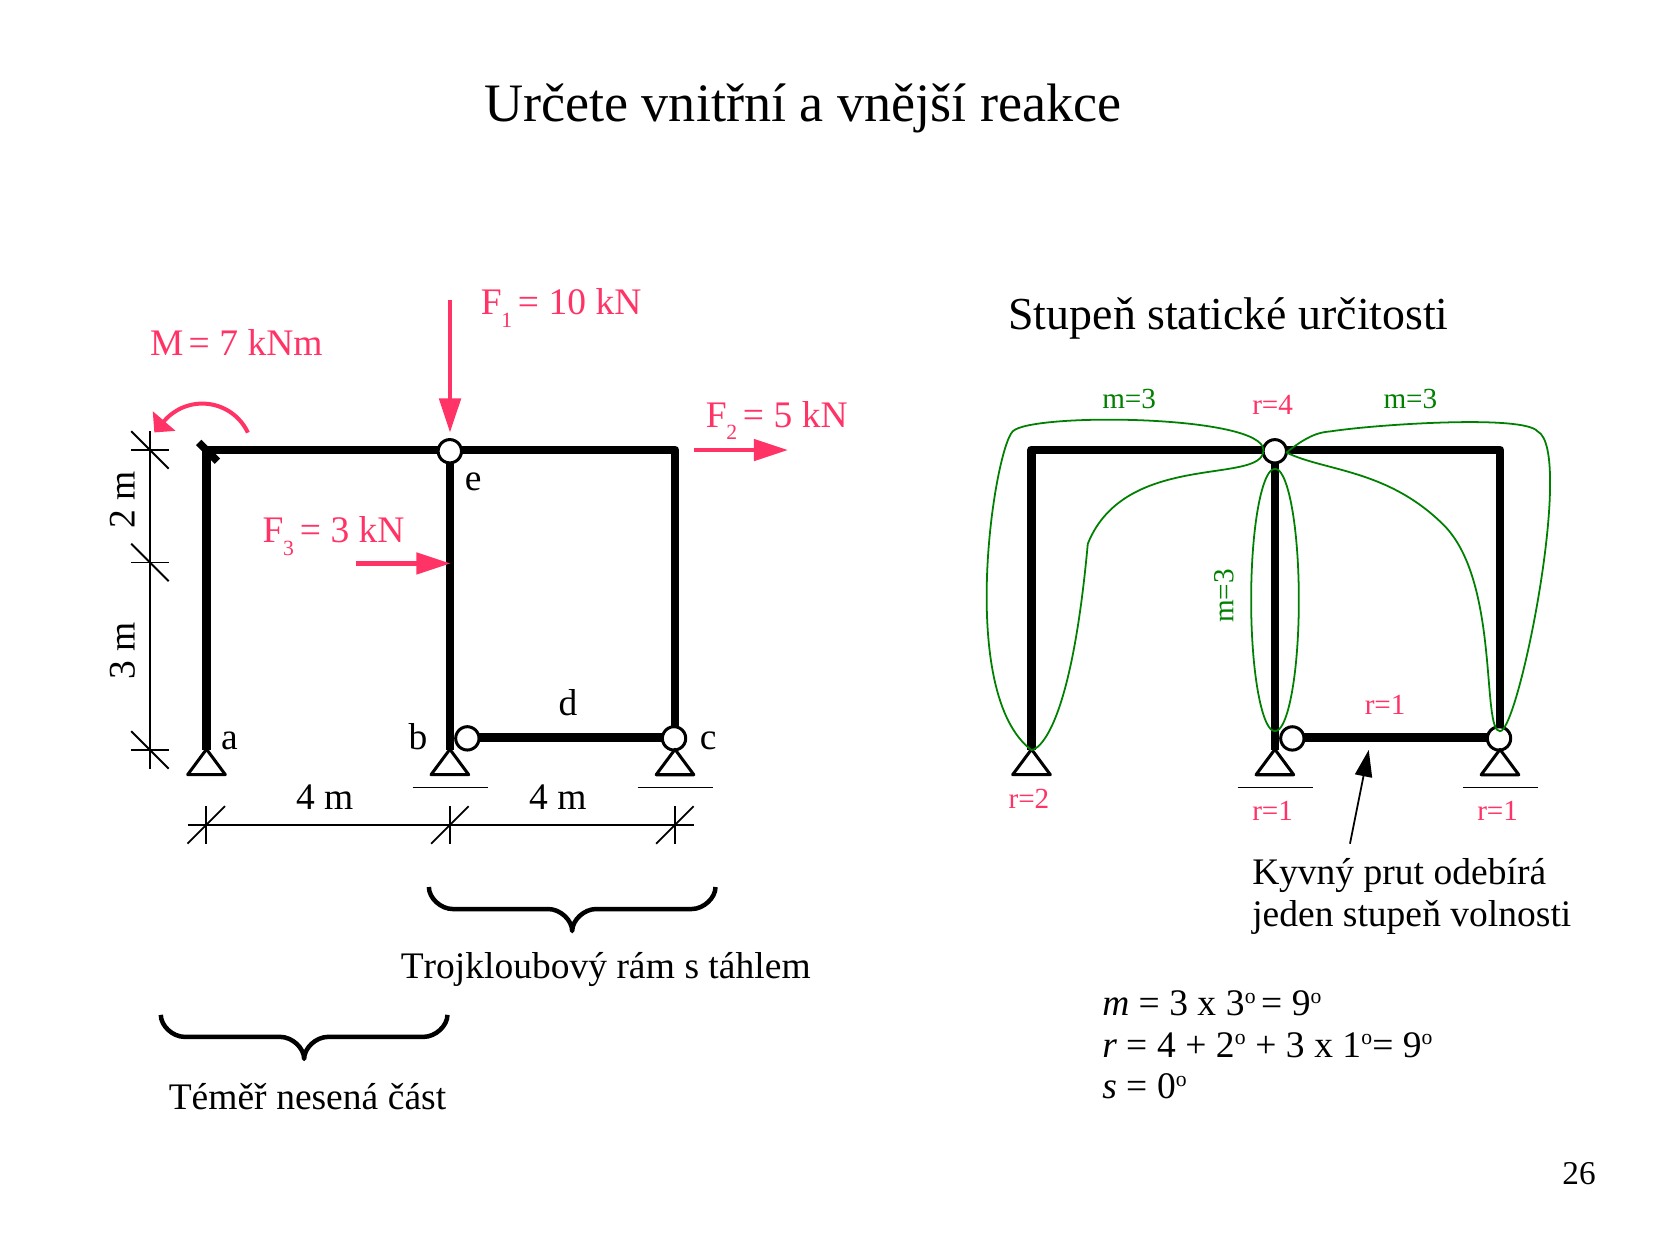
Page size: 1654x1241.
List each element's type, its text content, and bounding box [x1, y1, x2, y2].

text_box 4 m [281, 768, 405, 830]
text_box r=4 [1237, 380, 1341, 432]
text_box e [450, 450, 507, 511]
text_box m=3 [1368, 375, 1463, 426]
title Určete vnitřní a vnější reakce [59, 0, 1548, 207]
text_box [438, 439, 462, 463]
text_box F1 = 10 kN [480, 281, 713, 335]
text_box [662, 726, 685, 750]
text_box m=3 [1087, 421, 1182, 426]
text_box m=3 [1087, 375, 1182, 422]
text_box [1264, 439, 1287, 463]
text_box r=1 [1237, 787, 1341, 838]
text_box b [393, 708, 451, 769]
text_box F2 = 5 kN [705, 393, 938, 448]
text_box r=1 [1462, 787, 1566, 838]
text_box a [206, 708, 263, 769]
text_box m=3 [1200, 543, 1251, 638]
text_box [152, 401, 250, 434]
text_box Téměř nesená část [131, 1068, 485, 1130]
text_box F3 = 3 kN [262, 509, 495, 563]
text_box m = 3 x 3o = 9o r = 4 + 2o + 3 x 1o= 9o s = 0o [1087, 975, 1501, 1127]
text_box [1487, 727, 1511, 750]
text_box r=2 [993, 774, 1097, 826]
text_box d [543, 675, 601, 736]
text_box r=1 [1350, 680, 1453, 732]
text_box Kyvný prut odebírá jeden stupeň volnosti [1237, 843, 1594, 950]
text_box [1280, 726, 1305, 751]
text_box M = 7 kNm [150, 321, 382, 376]
text_box Trojkloubový rám s táhlem [386, 937, 882, 998]
text_box [455, 726, 480, 751]
text_box 3 m [93, 570, 155, 694]
text_box 2 m [93, 420, 155, 544]
text_box c [685, 708, 742, 769]
text_box Stupeň statické určitosti [993, 281, 1576, 352]
text_box 4 m [514, 768, 638, 830]
